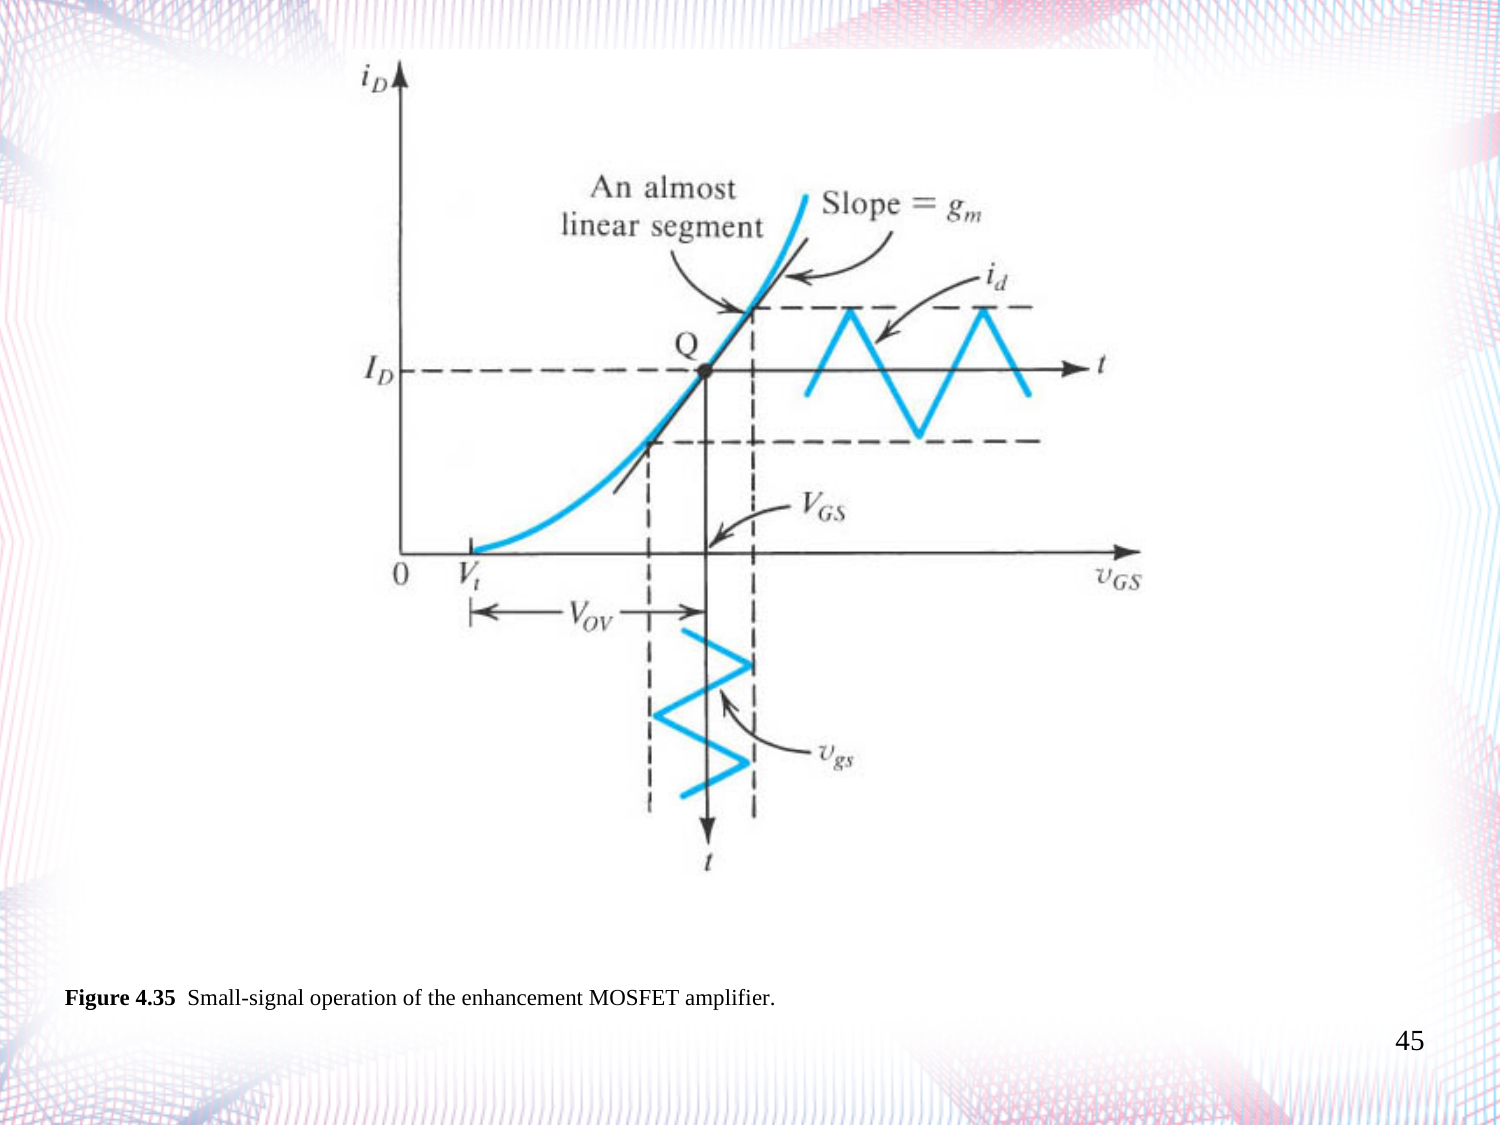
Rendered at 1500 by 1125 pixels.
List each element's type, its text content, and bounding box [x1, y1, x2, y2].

picture [0, 0, 1500, 1125]
text_box Figure 4.35 Small-signal operation of the enhancement MOSFET amplifier. [49, 975, 1213, 1018]
